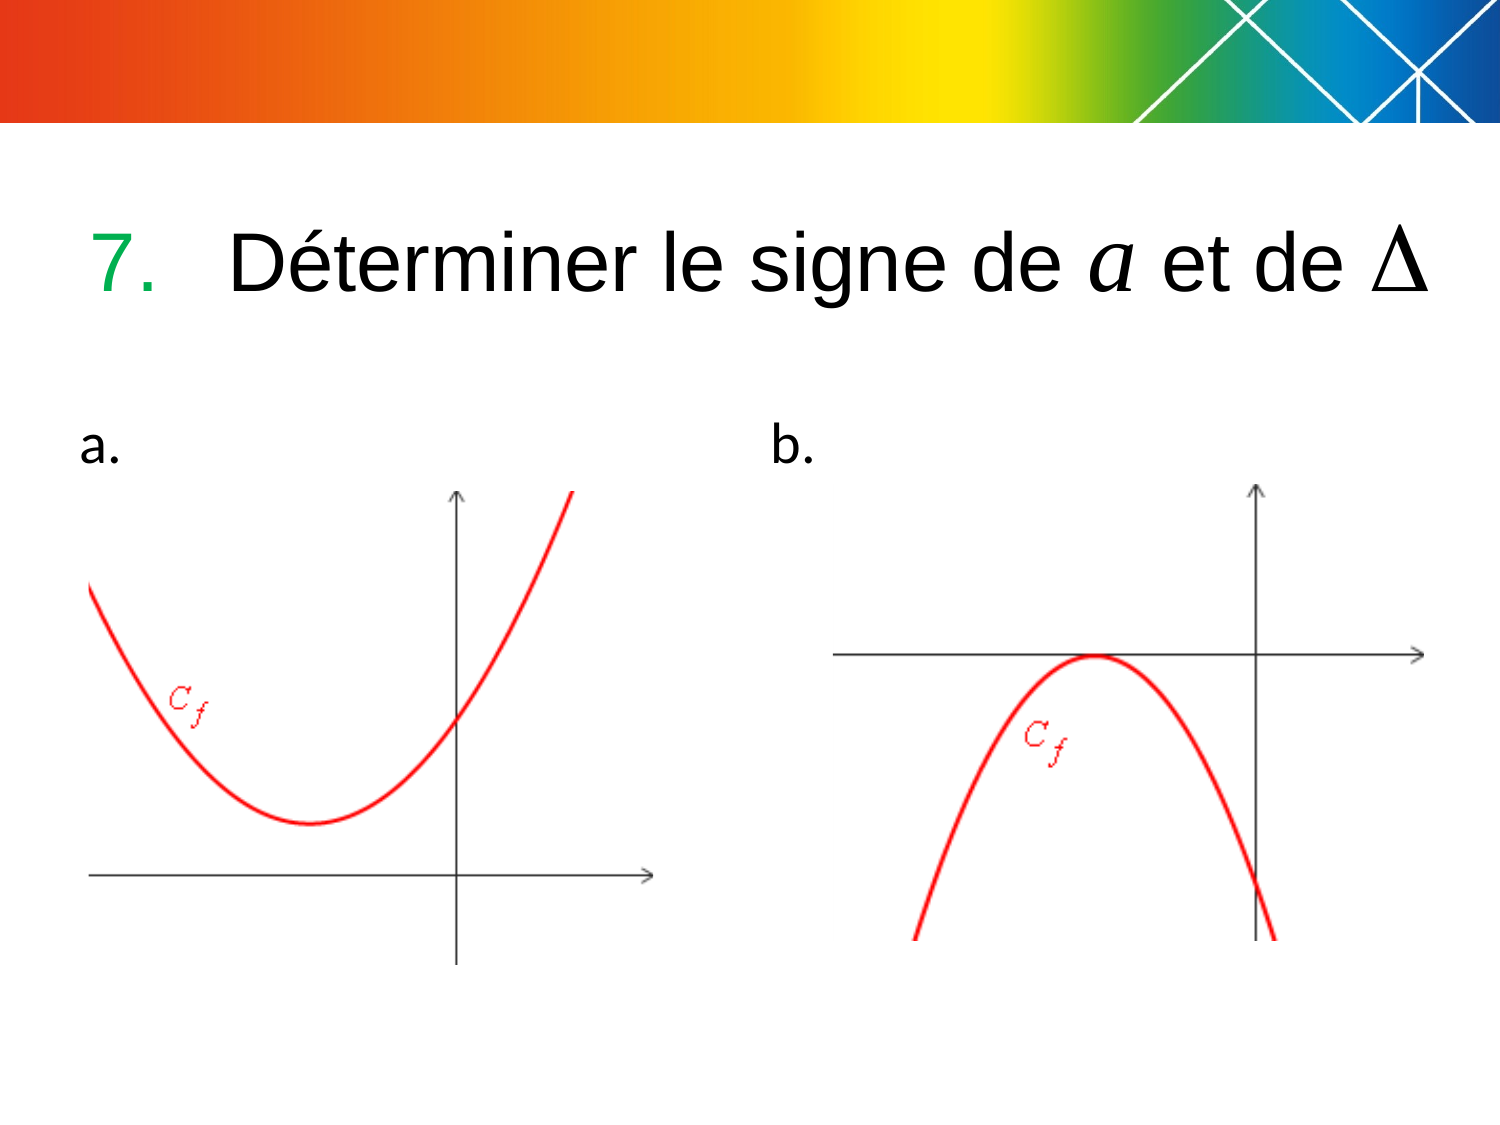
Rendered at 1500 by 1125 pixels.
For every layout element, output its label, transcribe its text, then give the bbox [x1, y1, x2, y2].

picture [88, 491, 654, 965]
picture [832, 484, 1424, 941]
picture [0, 0, 1359, 123]
text_box Déterminer le signe de a et de  [75, 164, 1500, 339]
picture [1340, 0, 1500, 123]
table_header a. [65, 397, 756, 1011]
table_header b. [756, 397, 1447, 1011]
